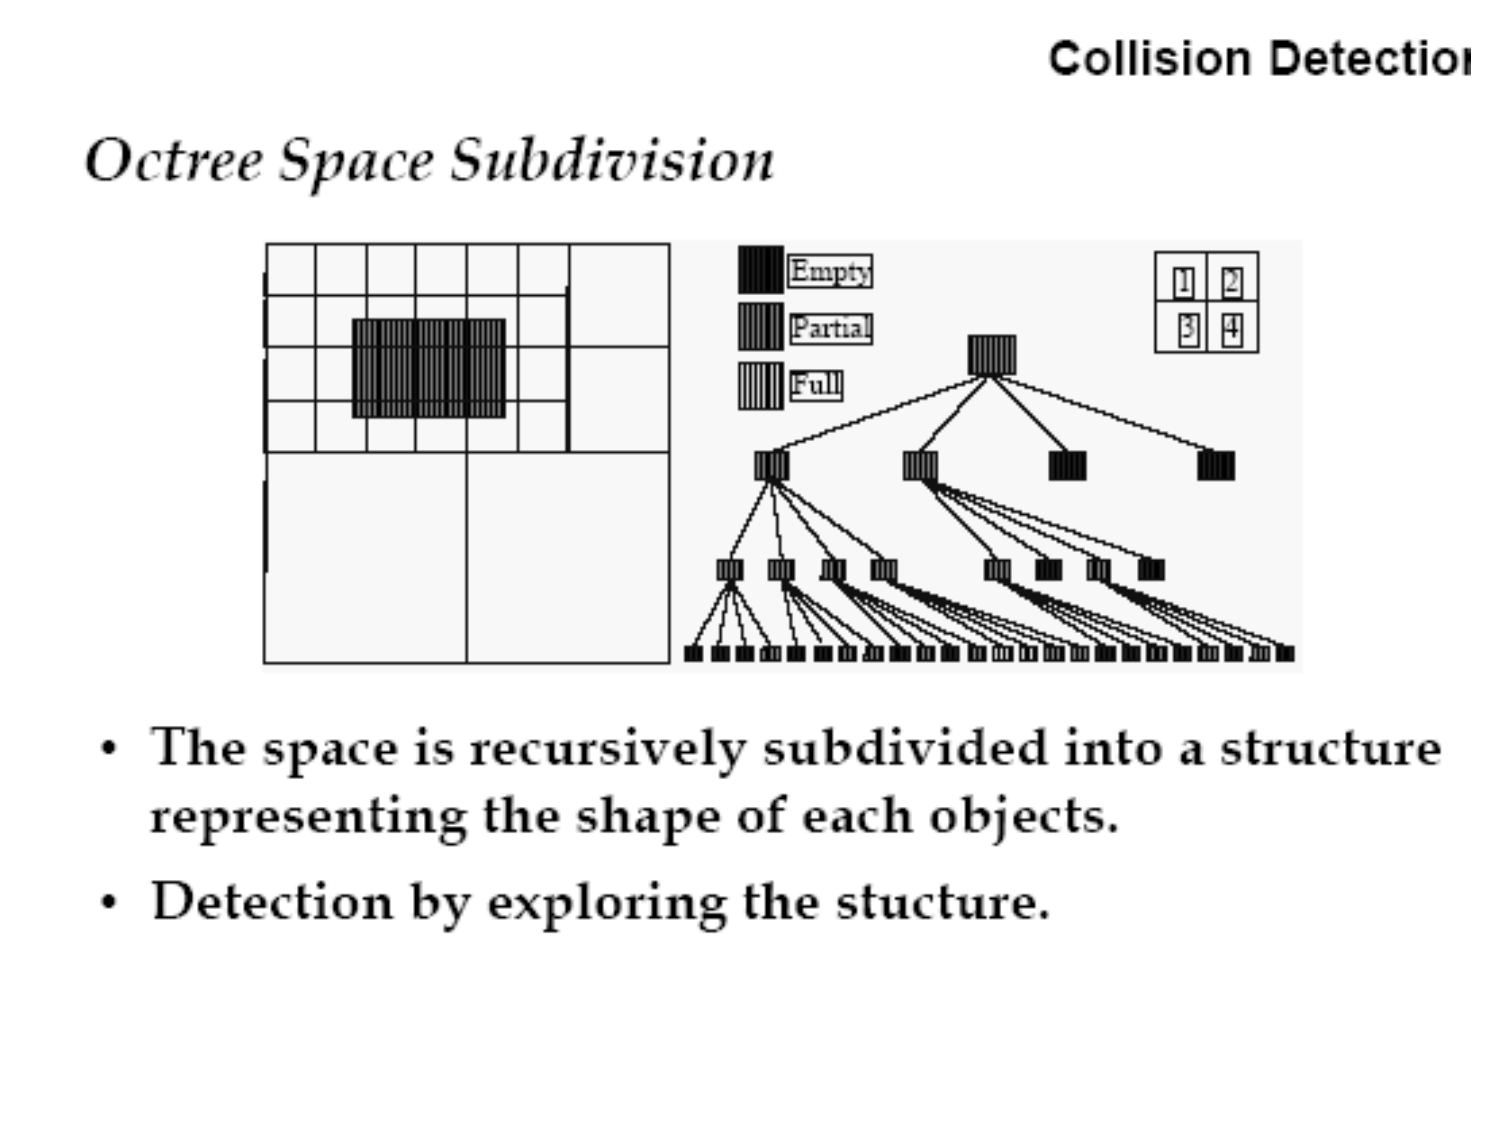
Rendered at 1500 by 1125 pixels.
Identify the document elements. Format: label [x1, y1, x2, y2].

picture [53, 30, 1471, 971]
